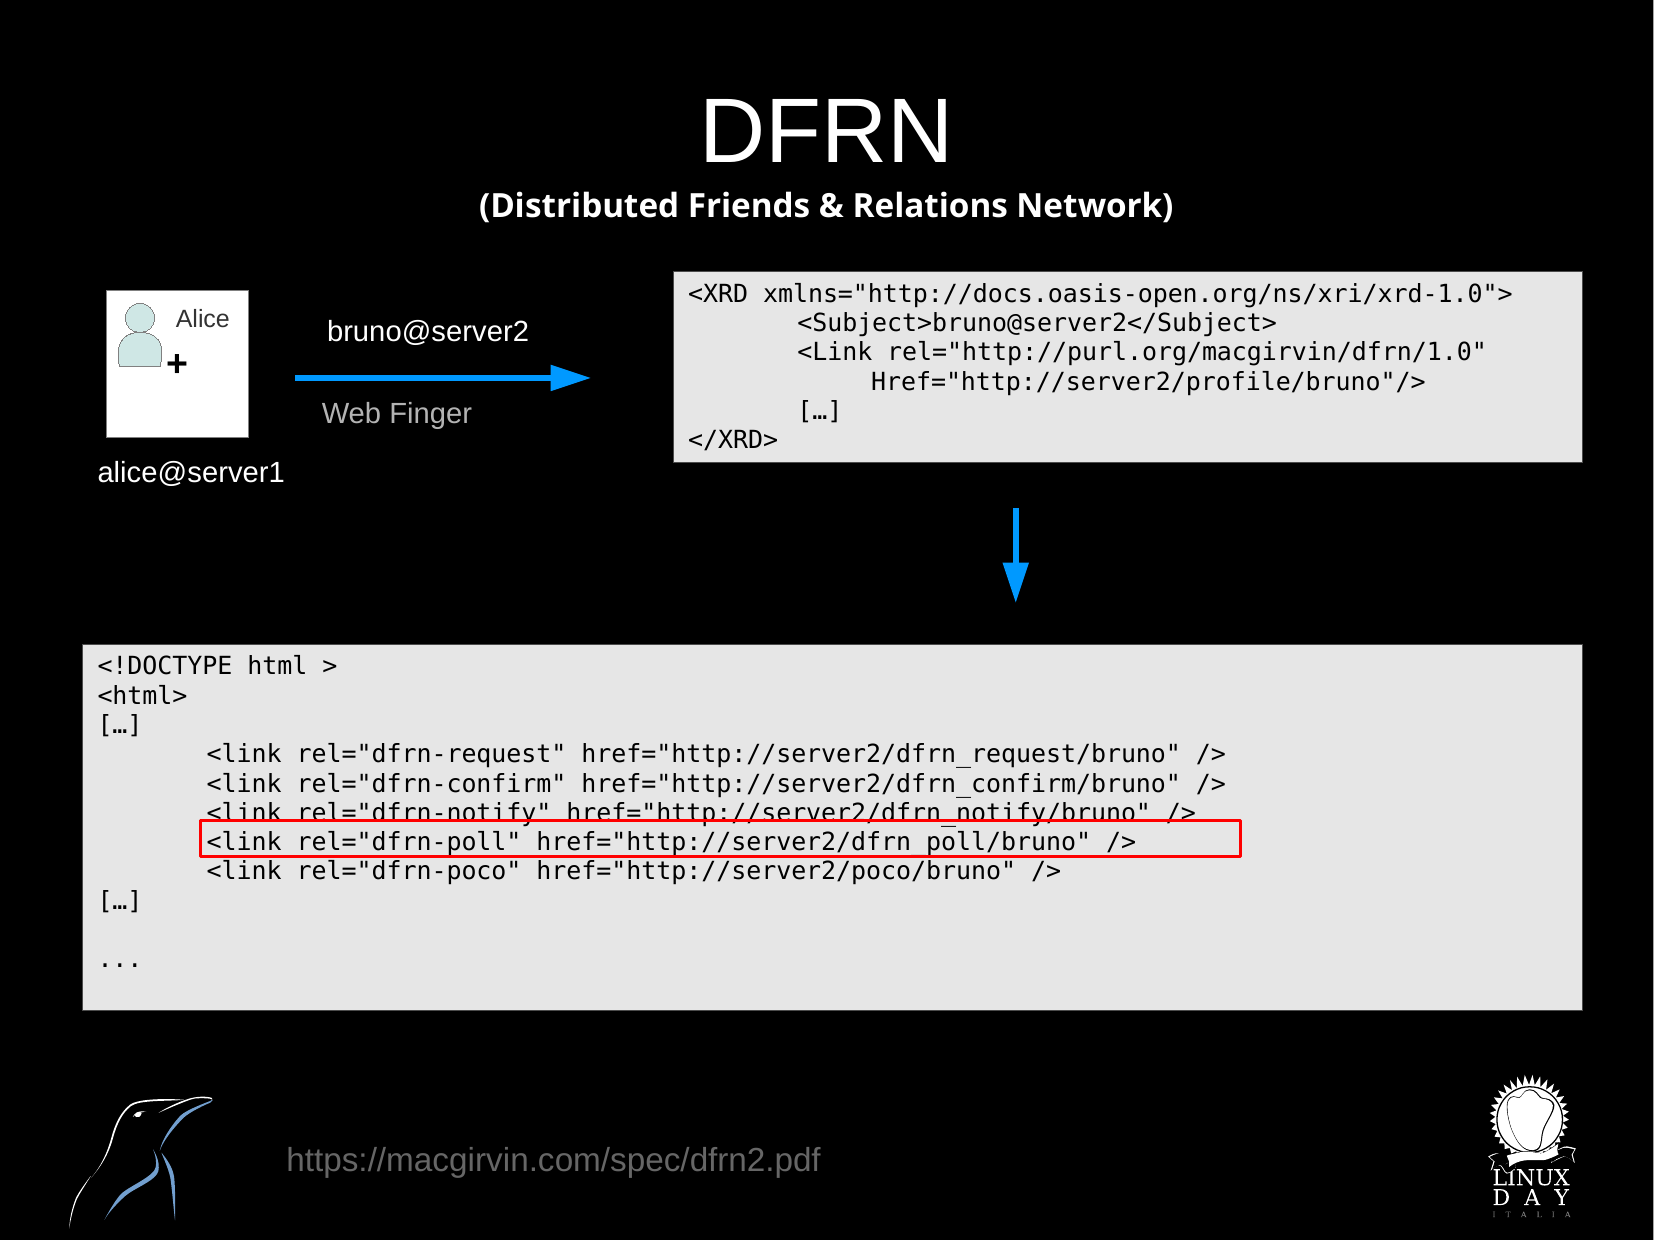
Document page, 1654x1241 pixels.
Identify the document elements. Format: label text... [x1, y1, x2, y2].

list [82, 290, 1571, 644]
text_box bruno@server2 [312, 307, 615, 355]
text_box Web Finger [307, 389, 559, 438]
text_box <XRD xmlns="http://docs.oasis-open.org/ns/xri/xrd-1.0"> <Subject>bruno@server2</Subject> <Link rel="http://purl.org/macgirvin/dfrn/1.0" Href="http://server2/profile/bruno"/> […] </XRD> [673, 271, 1583, 463]
title DFRN (Distributed Friends & Relations Network) [82, 49, 1571, 257]
text_box + [106, 290, 249, 438]
text_box <!DOCTYPE html > <html> […] <link rel="dfrn-request" href="http://server2/dfrn_request/bruno" /> <link rel="dfrn-confirm" href="http://server2/dfrn_confirm/bruno" /> <link rel="dfrn-notify" href="http://server2/dfrn_notify/bruno" /> <link rel="dfrn-poll" href="http://server2/dfrn_poll/bruno" /> <link rel="dfrn-poco" href="http://server2/poco/bruno" /> […] ... [82, 644, 1583, 1011]
text_box alice@server1 [82, 448, 371, 497]
text_box [118, 303, 162, 367]
text_box Alice [160, 297, 245, 341]
text_box https://macgirvin.com/spec/dfrn2.pdf [271, 1133, 1441, 1186]
